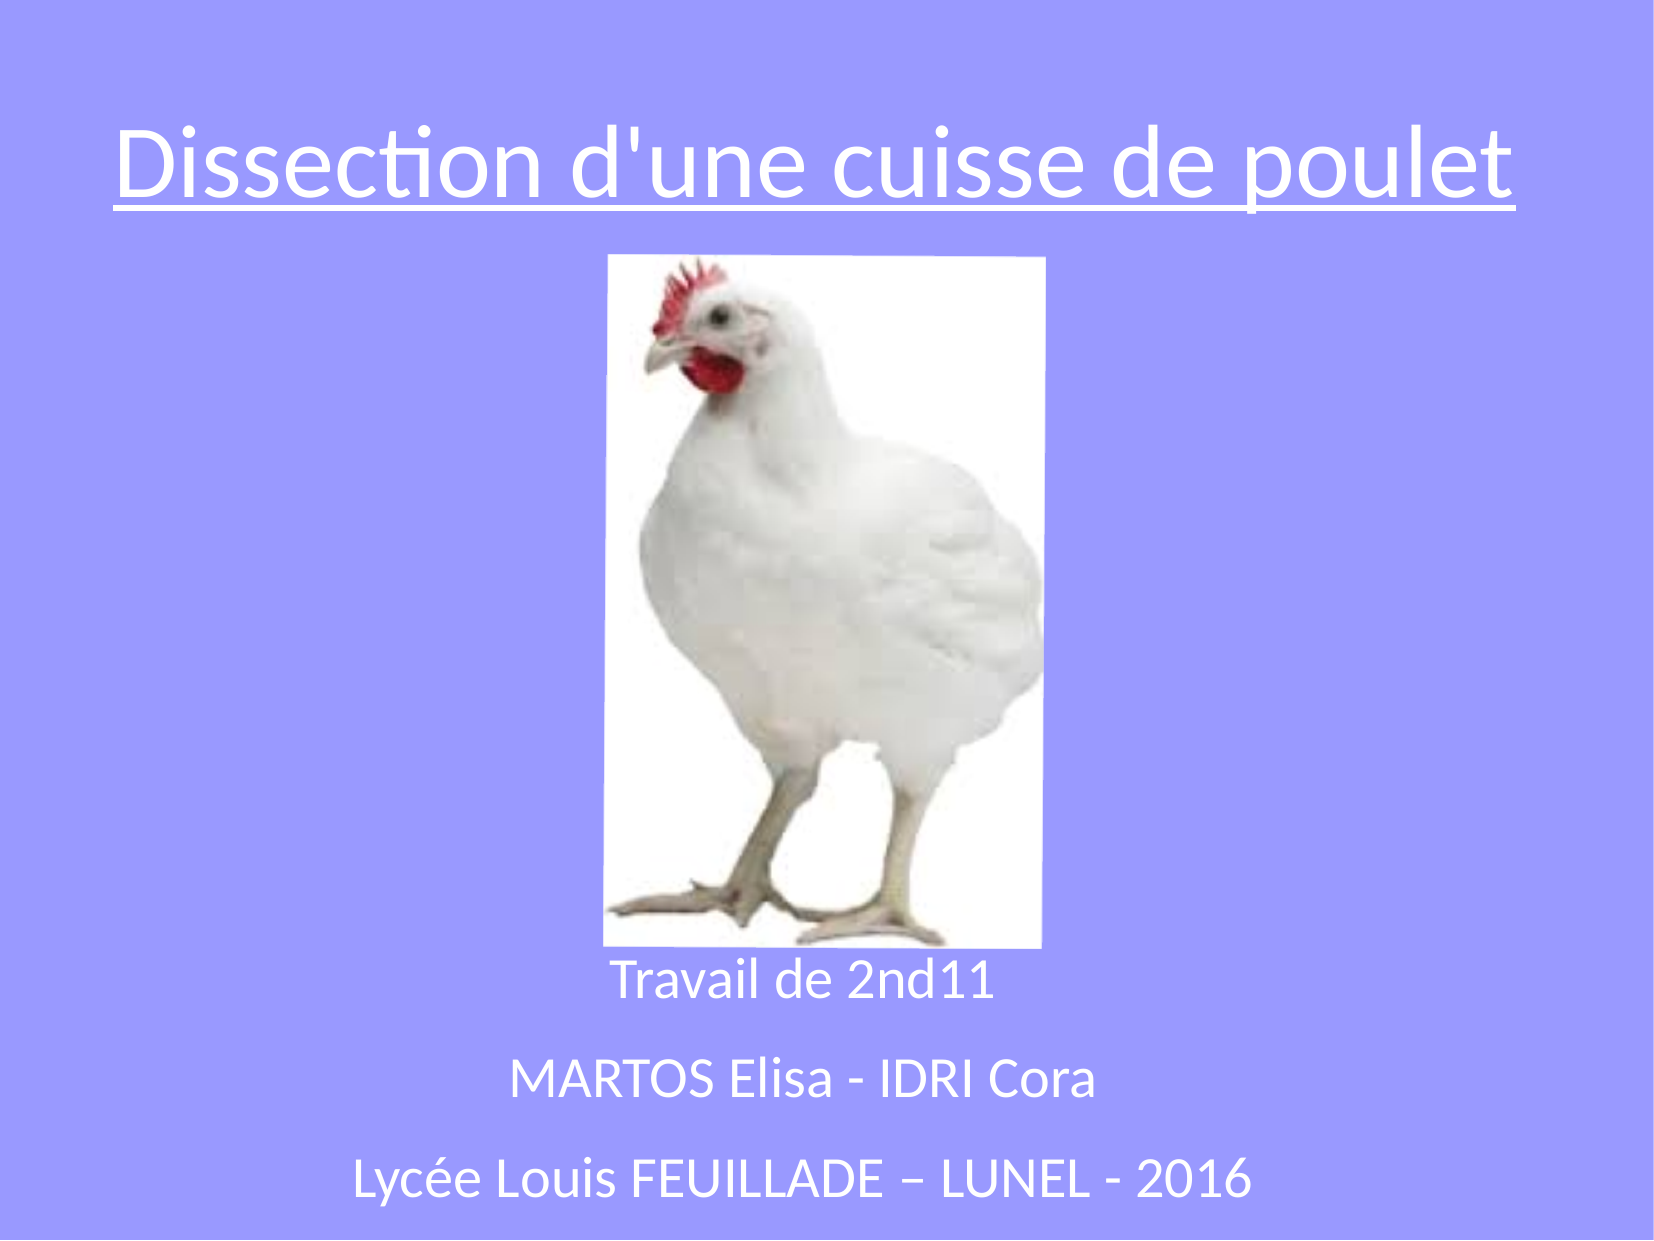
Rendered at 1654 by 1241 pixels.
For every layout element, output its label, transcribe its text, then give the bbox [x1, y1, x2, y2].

picture [602, 253, 1046, 938]
title Dissection d'une cuisse de poulet [70, 52, 1560, 260]
text_box Travail de 2nd11 MARTOS Elisa - IDRI Cora Lycée Louis FEUILLADE – LUNEL - 2016 [58, 938, 1548, 1210]
